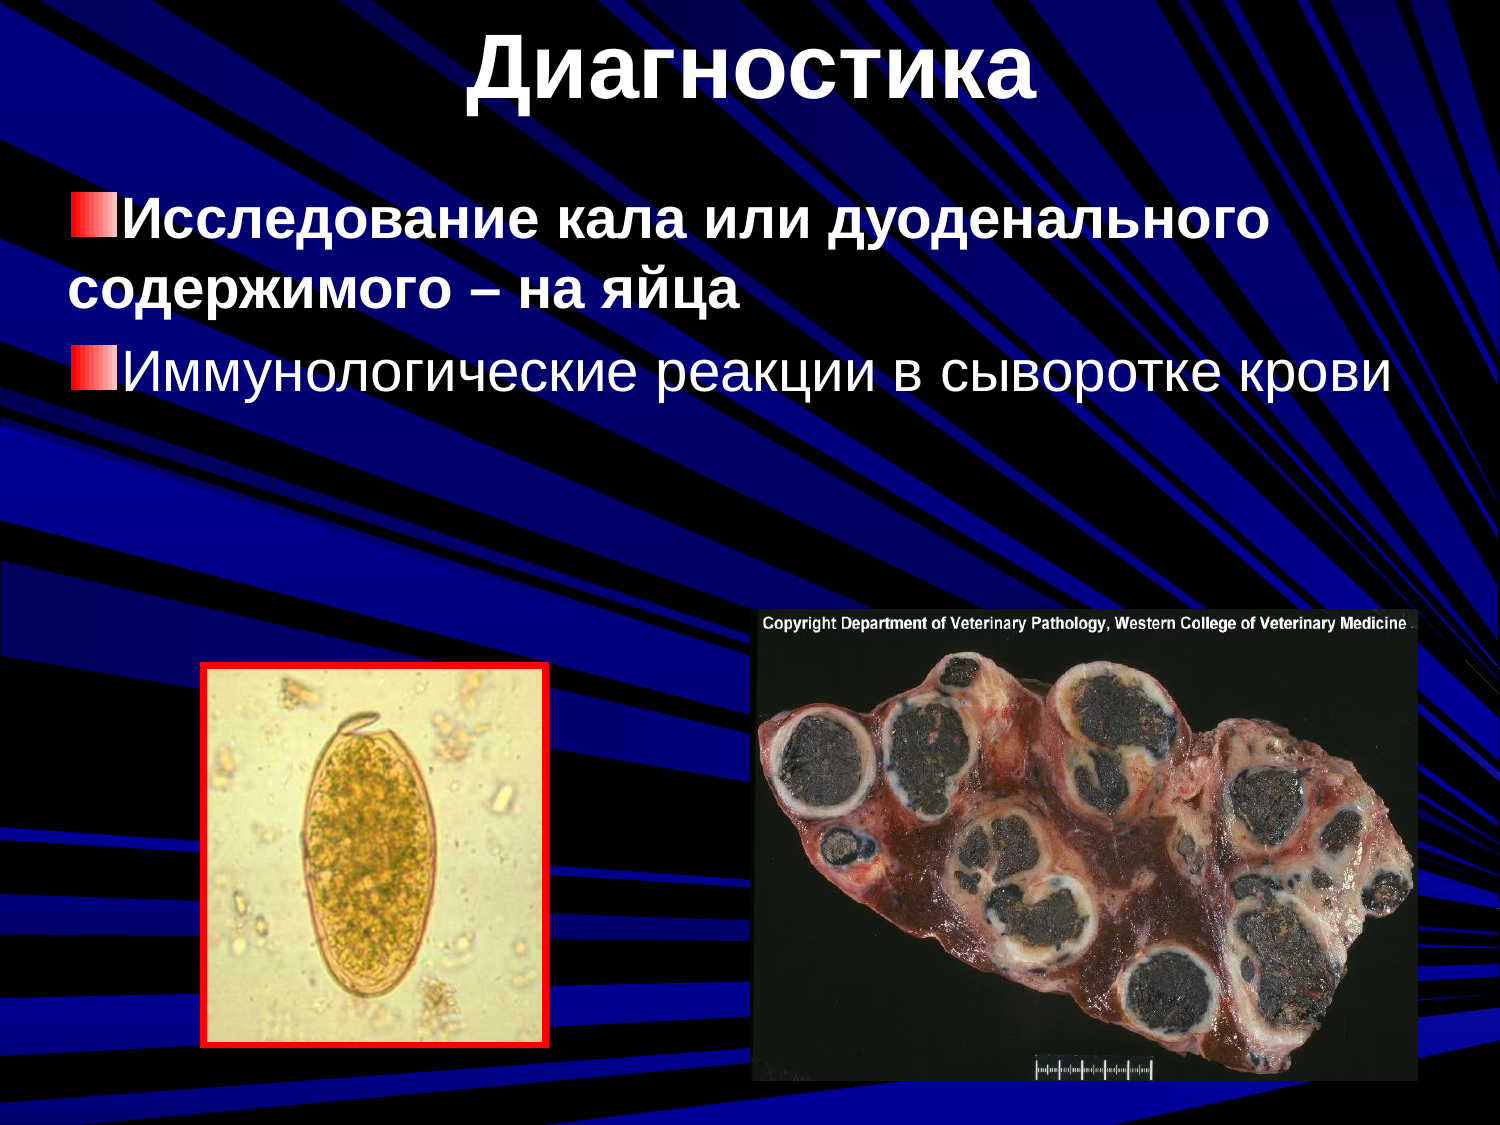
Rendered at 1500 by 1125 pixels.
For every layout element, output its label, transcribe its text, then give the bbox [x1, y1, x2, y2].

picture [750, 609, 1418, 1081]
list Исследование кала или дуоденального содержимого – на яйца Иммунологические реакции в сыворотке крови [53, 172, 1425, 509]
picture [206, 668, 543, 1043]
title Диагностика [76, 0, 1427, 188]
